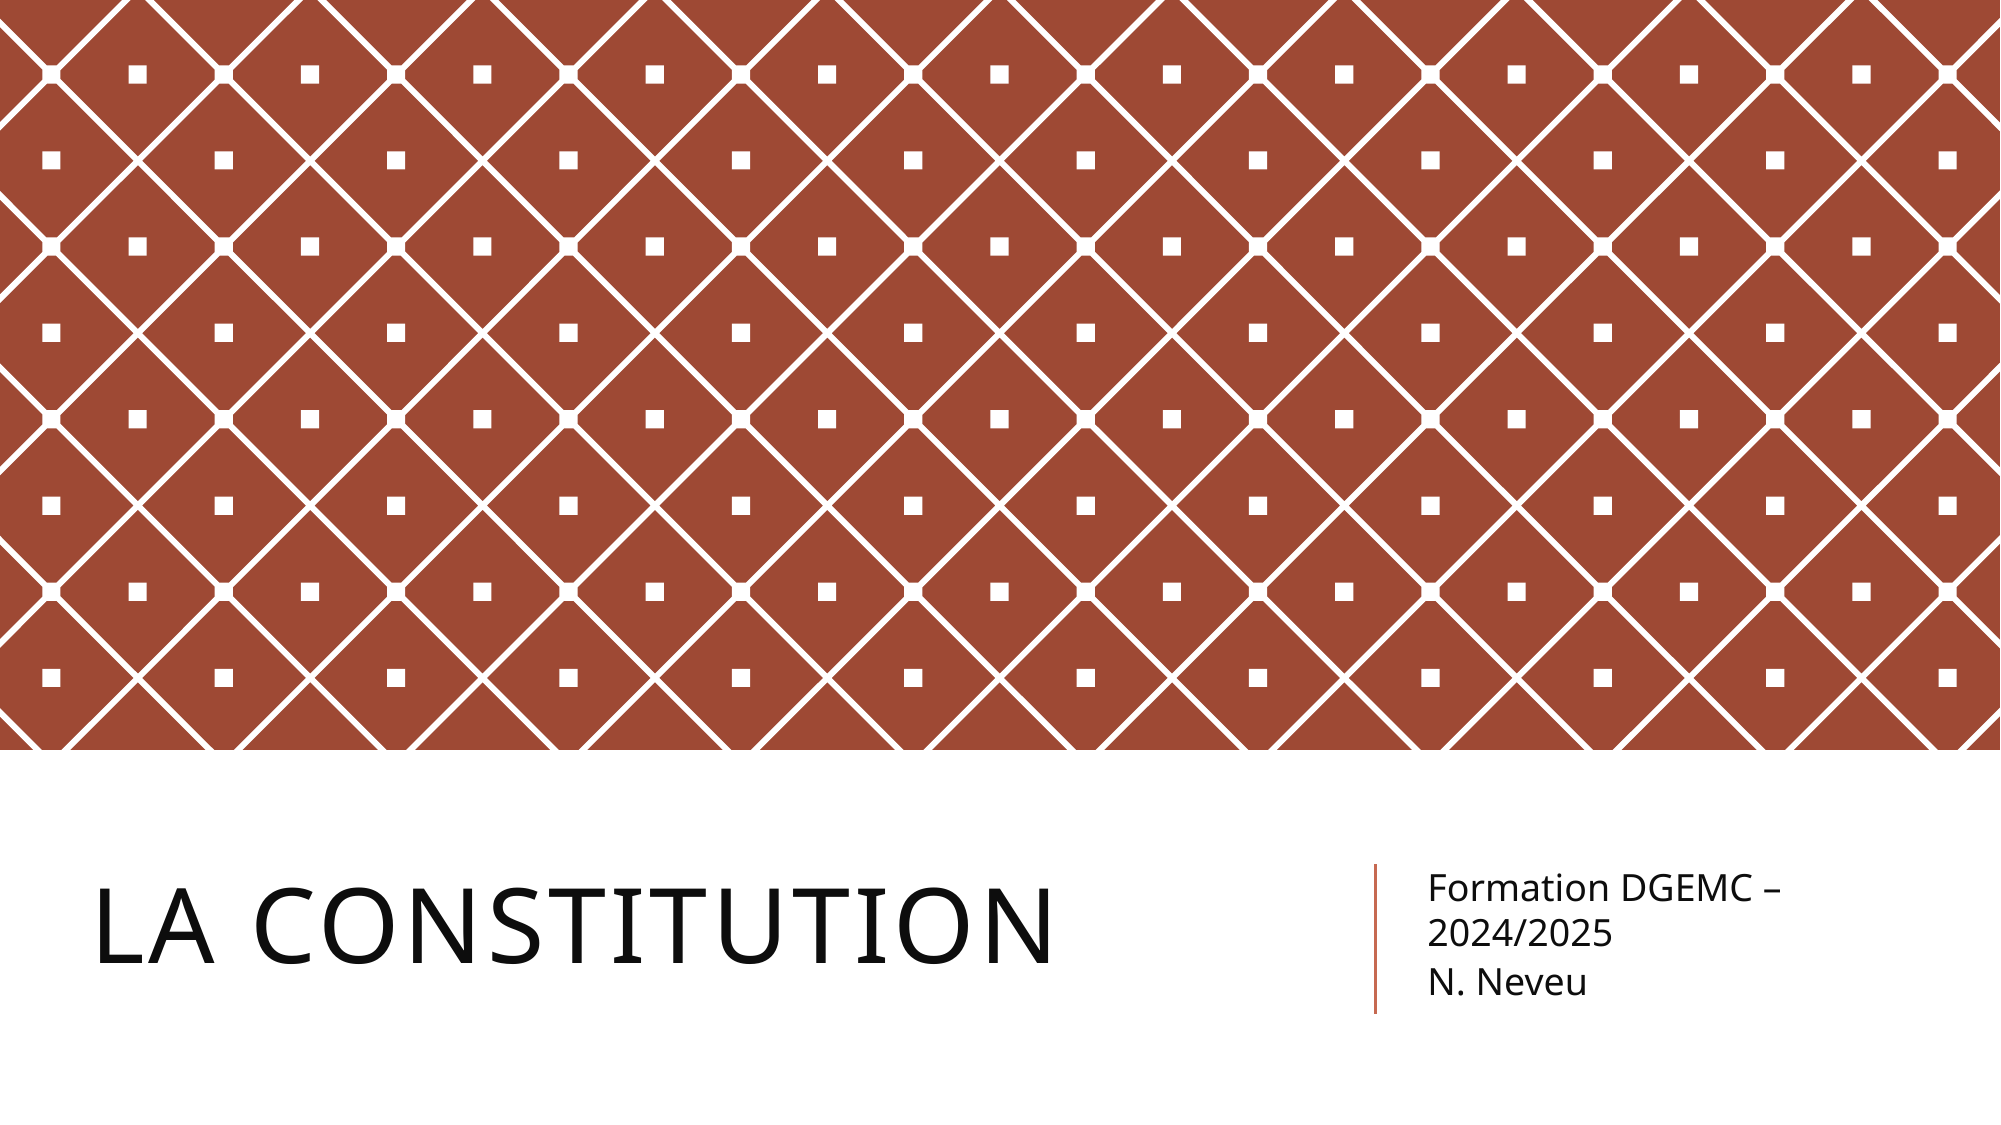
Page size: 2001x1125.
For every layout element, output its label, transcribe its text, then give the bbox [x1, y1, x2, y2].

title La constitution [75, 813, 1351, 1054]
subtitle Formation DGEMC – 2024/2025 N. Neveu [1412, 813, 1938, 1054]
